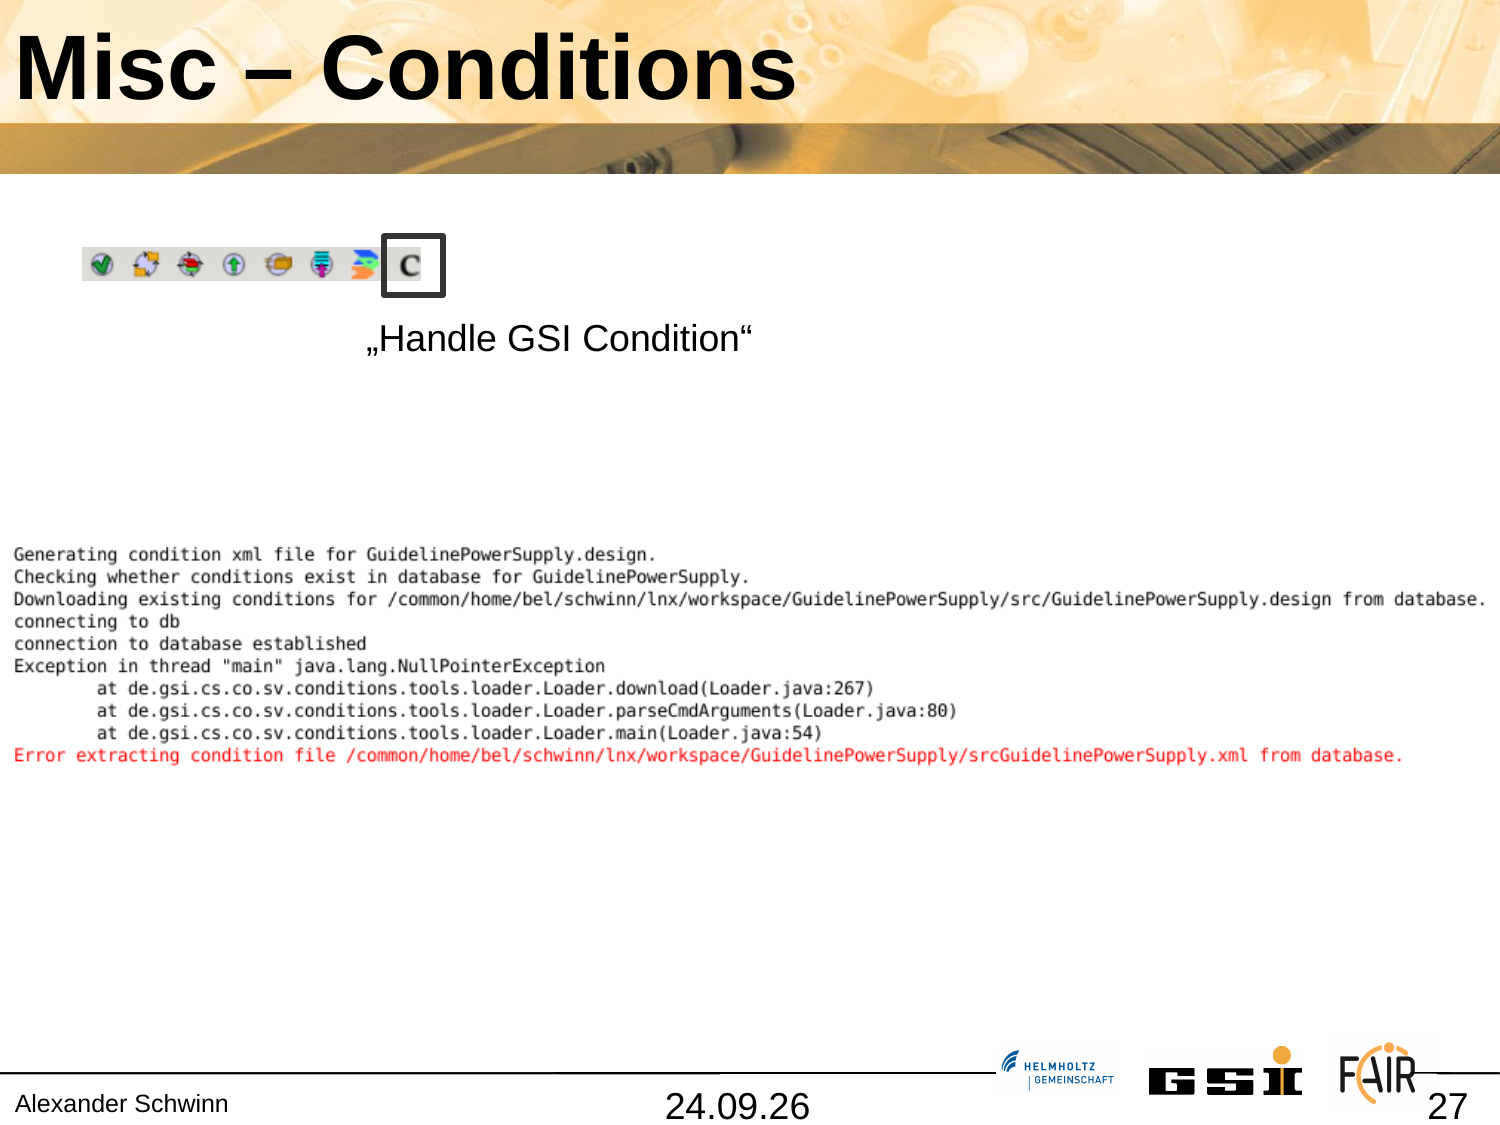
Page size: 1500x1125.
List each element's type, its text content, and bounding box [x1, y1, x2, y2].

picture [1149, 1046, 1302, 1095]
picture [996, 1046, 1121, 1095]
title Misc – Conditions [0, 0, 1500, 126]
picture [387, 247, 421, 281]
picture [0, 126, 1500, 175]
picture [82, 247, 381, 281]
picture [1328, 1034, 1439, 1106]
text_box „Handle GSI Condition“ [351, 307, 768, 367]
picture [11, 543, 1489, 775]
